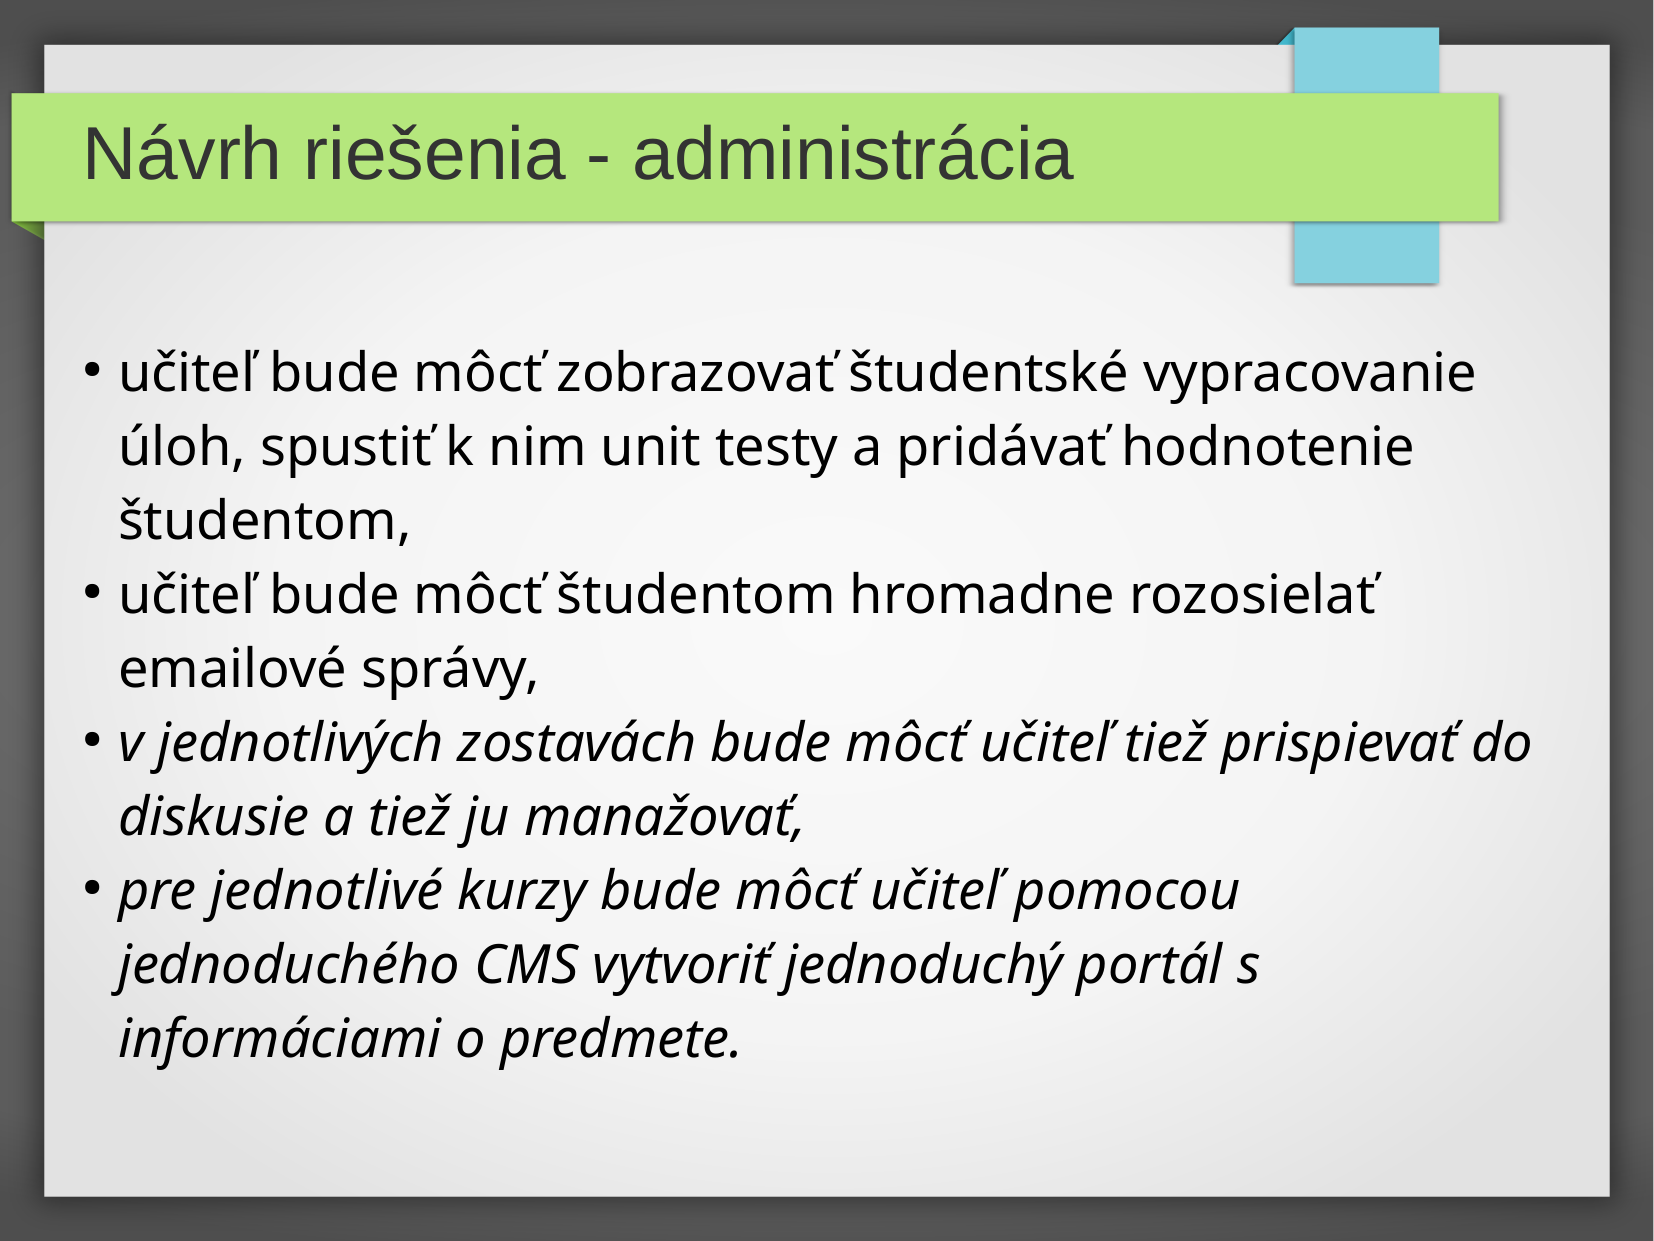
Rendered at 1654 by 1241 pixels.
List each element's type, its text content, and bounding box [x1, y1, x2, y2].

picture [0, 0, 1654, 1241]
subtitle učiteľ bude môcť zobrazovať študentské vypracovanie úloh, spustiť k nim unit testy a pridávať hodnotenie študentom, učiteľ bude môcť študentom hromadne rozosielať emailové správy, v jednotlivých zostavách bude môcť učiteľ tiež prispievať do diskusie a tiež ju manažovať, pre jednotlivé kurzy bude môcť učiteľ pomocou jednoduchého CMS vytvoriť jednoduchý portál s informáciami o predmete. [82, 343, 1538, 1063]
title Návrh riešenia - administrácia [82, 100, 1241, 207]
